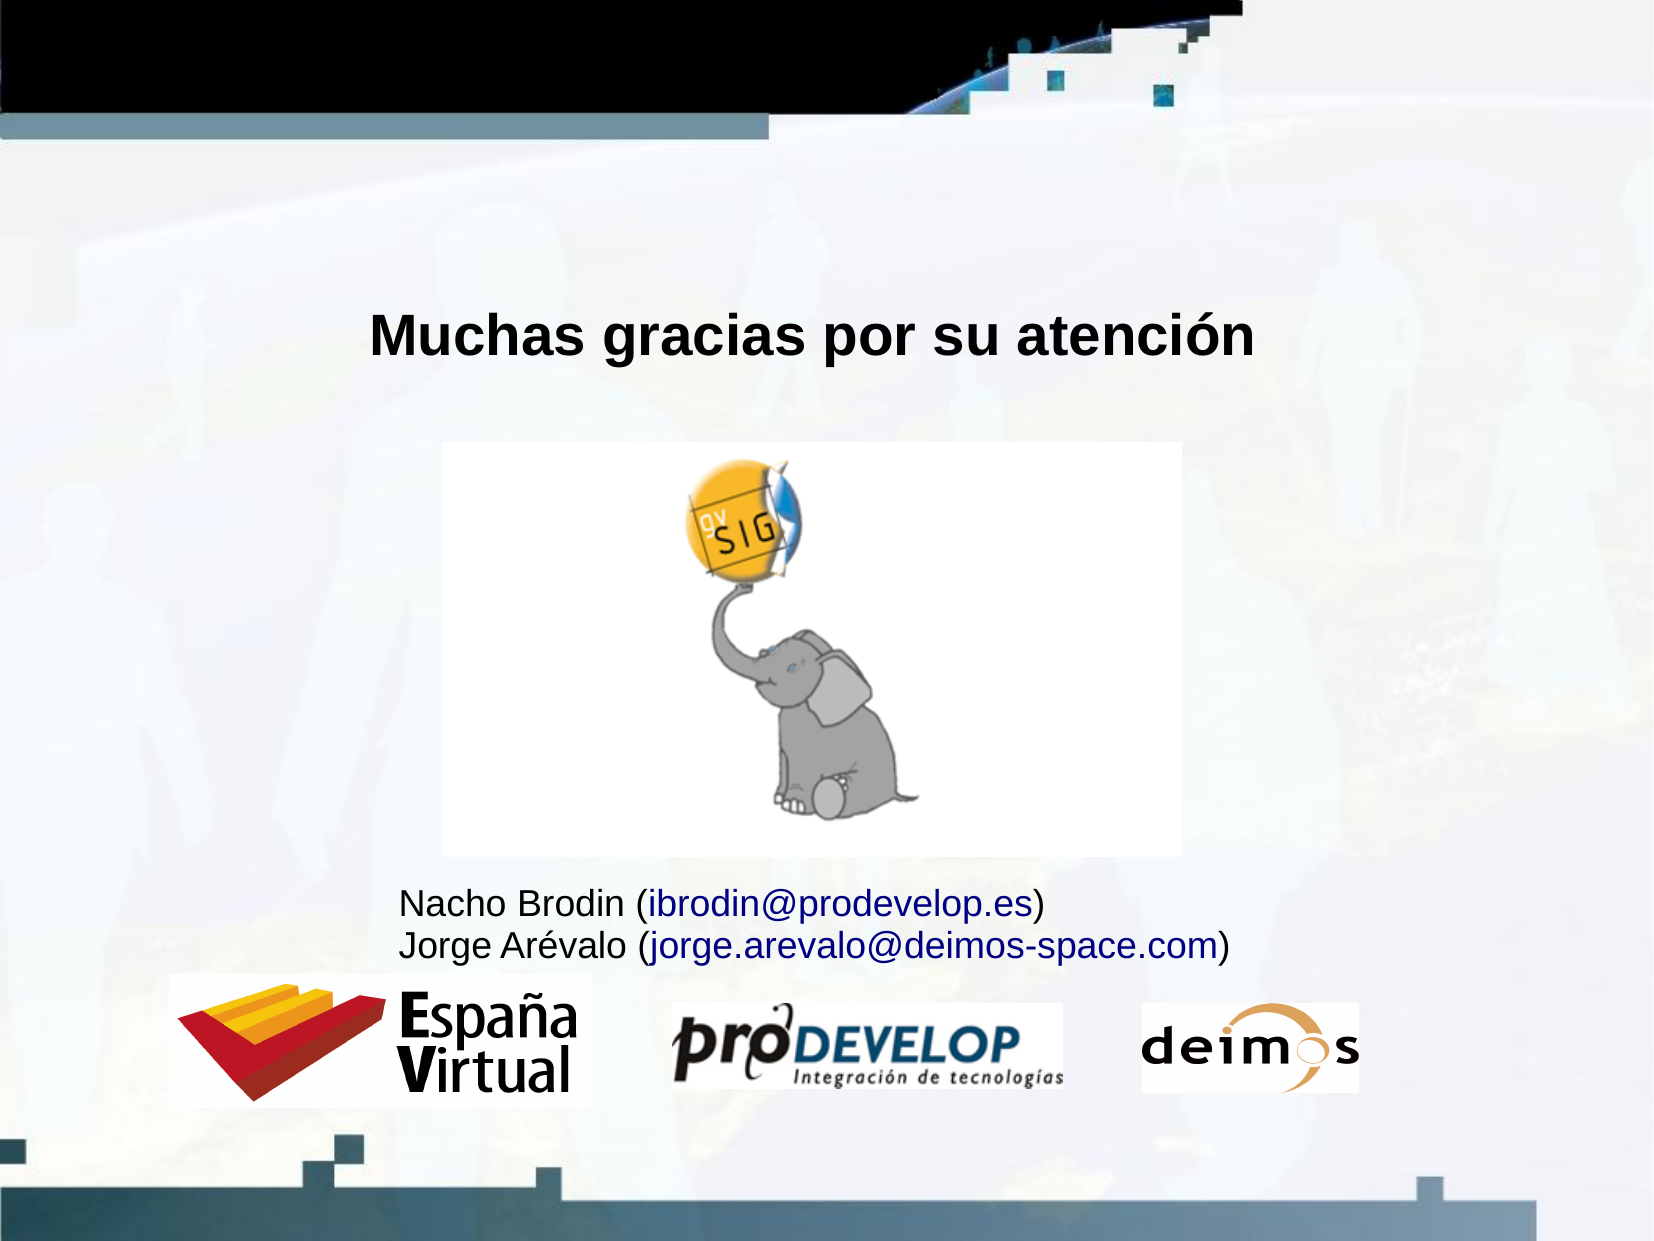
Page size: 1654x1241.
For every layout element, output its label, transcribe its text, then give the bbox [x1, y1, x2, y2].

text_box Nacho Brodin (ibrodin@prodevelop.es) Jorge Arévalo (jorge.arevalo@deimos-space.com) [383, 875, 1359, 975]
picture [0, 0, 1654, 1241]
text_box Muchas gracias por su atención [354, 295, 1329, 458]
